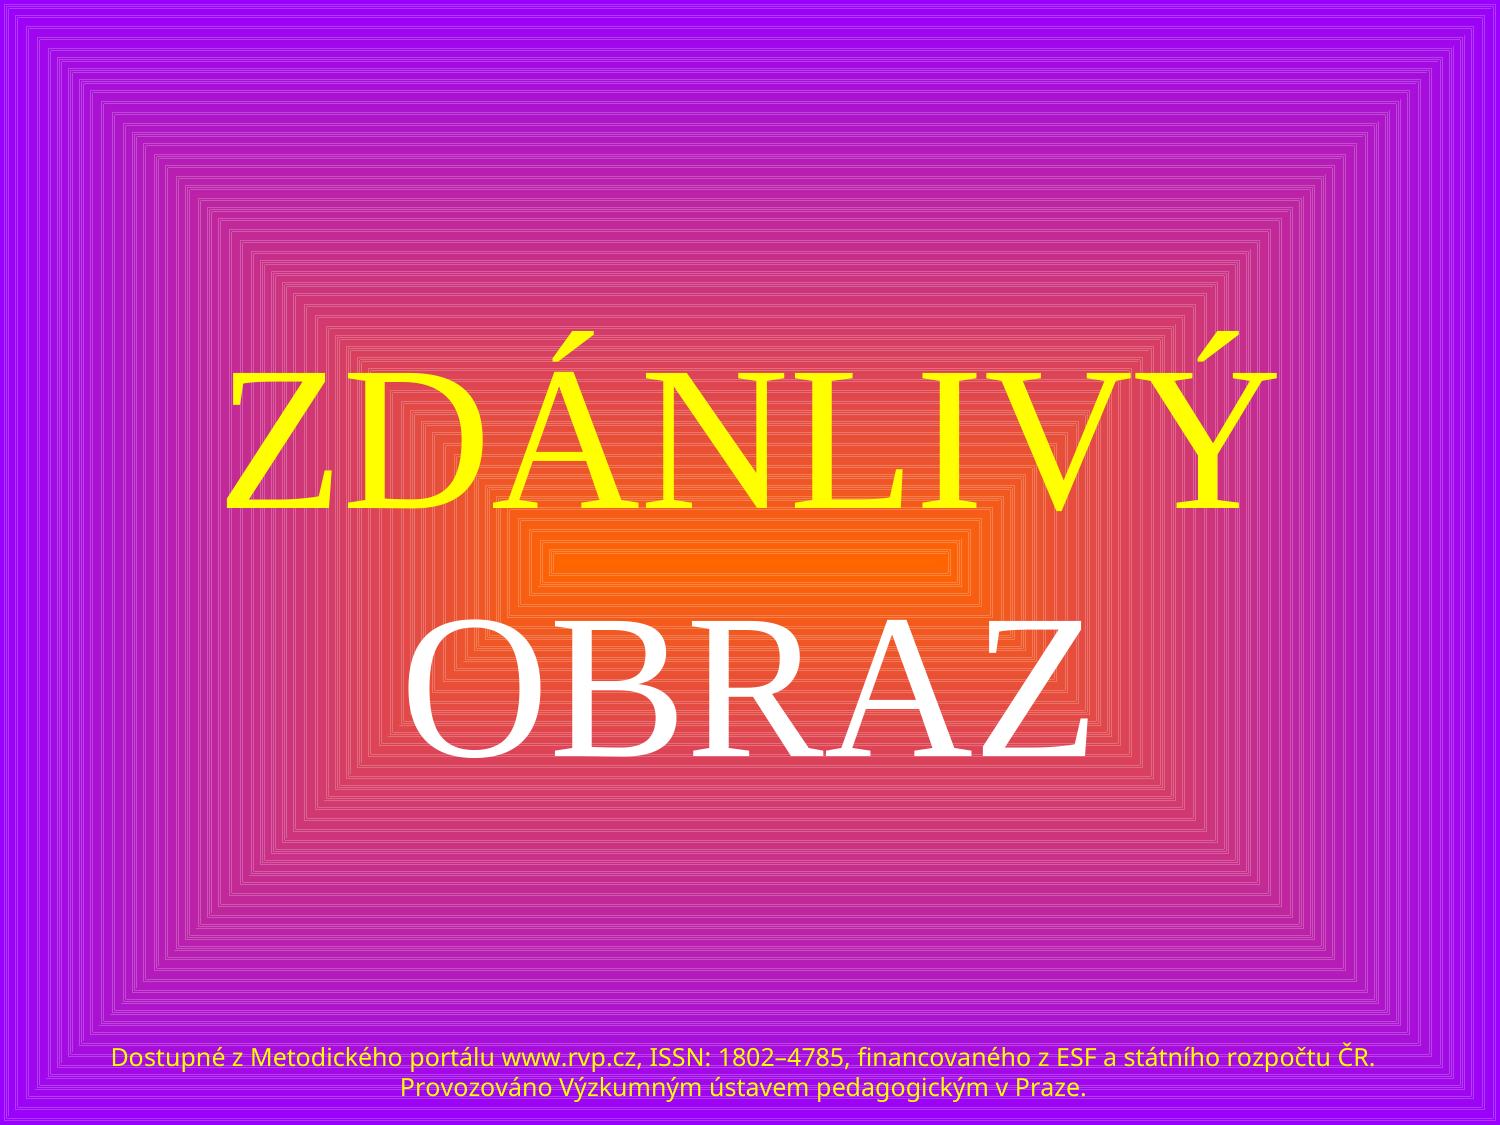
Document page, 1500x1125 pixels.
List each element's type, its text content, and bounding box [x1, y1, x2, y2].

text_box Dostupné z Metodického portálu www.rvp.cz, ISSN: 1802–4785, financovaného z ESF a státního rozpočtu ČR. Provozováno Výzkumným ústavem pedagogickým v Praze. [35, 1041, 1454, 1102]
text_box ZDÁNLIVÝ OBRAZ [0, 294, 1500, 806]
